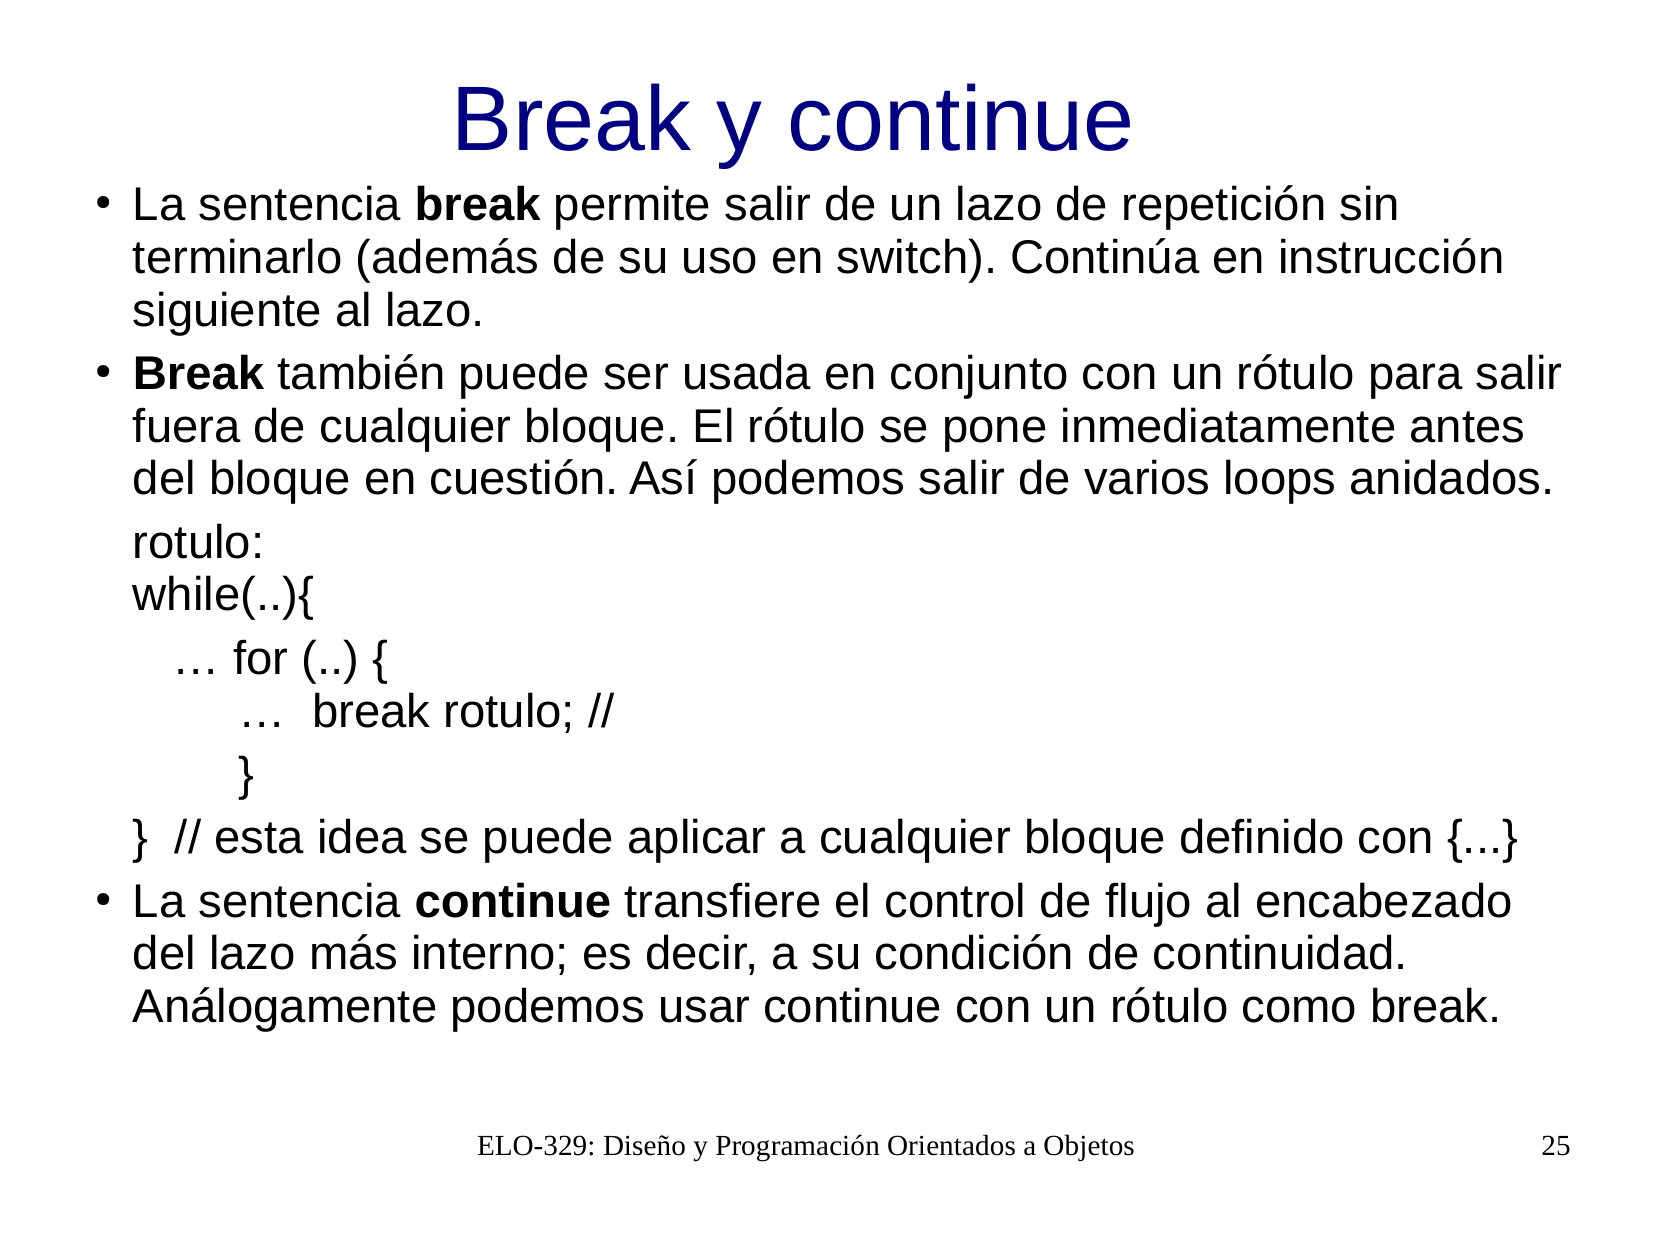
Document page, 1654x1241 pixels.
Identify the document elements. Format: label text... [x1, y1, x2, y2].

list La sentencia break permite salir de un lazo de repetición sin terminarlo (además de su uso en switch). Continúa en instrucción siguiente al lazo. Break también puede ser usada en conjunto con un rótulo para salir fuera de cualquier bloque. El rótulo se pone inmediatamente antes del bloque en cuestión. Así podemos salir de varios loops anidados. rotulo: while(..){ … for (..) { … break rotulo; // } } // esta idea se puede aplicar a cualquier bloque definido con {...} La sentencia continue transfiere el control de flujo al encabezado del lazo más interno; es decir, a su condición de continuidad. Análogamente podemos usar continue con un rótulo como break. [82, 177, 1571, 1078]
title Break y continue [82, 56, 1571, 177]
